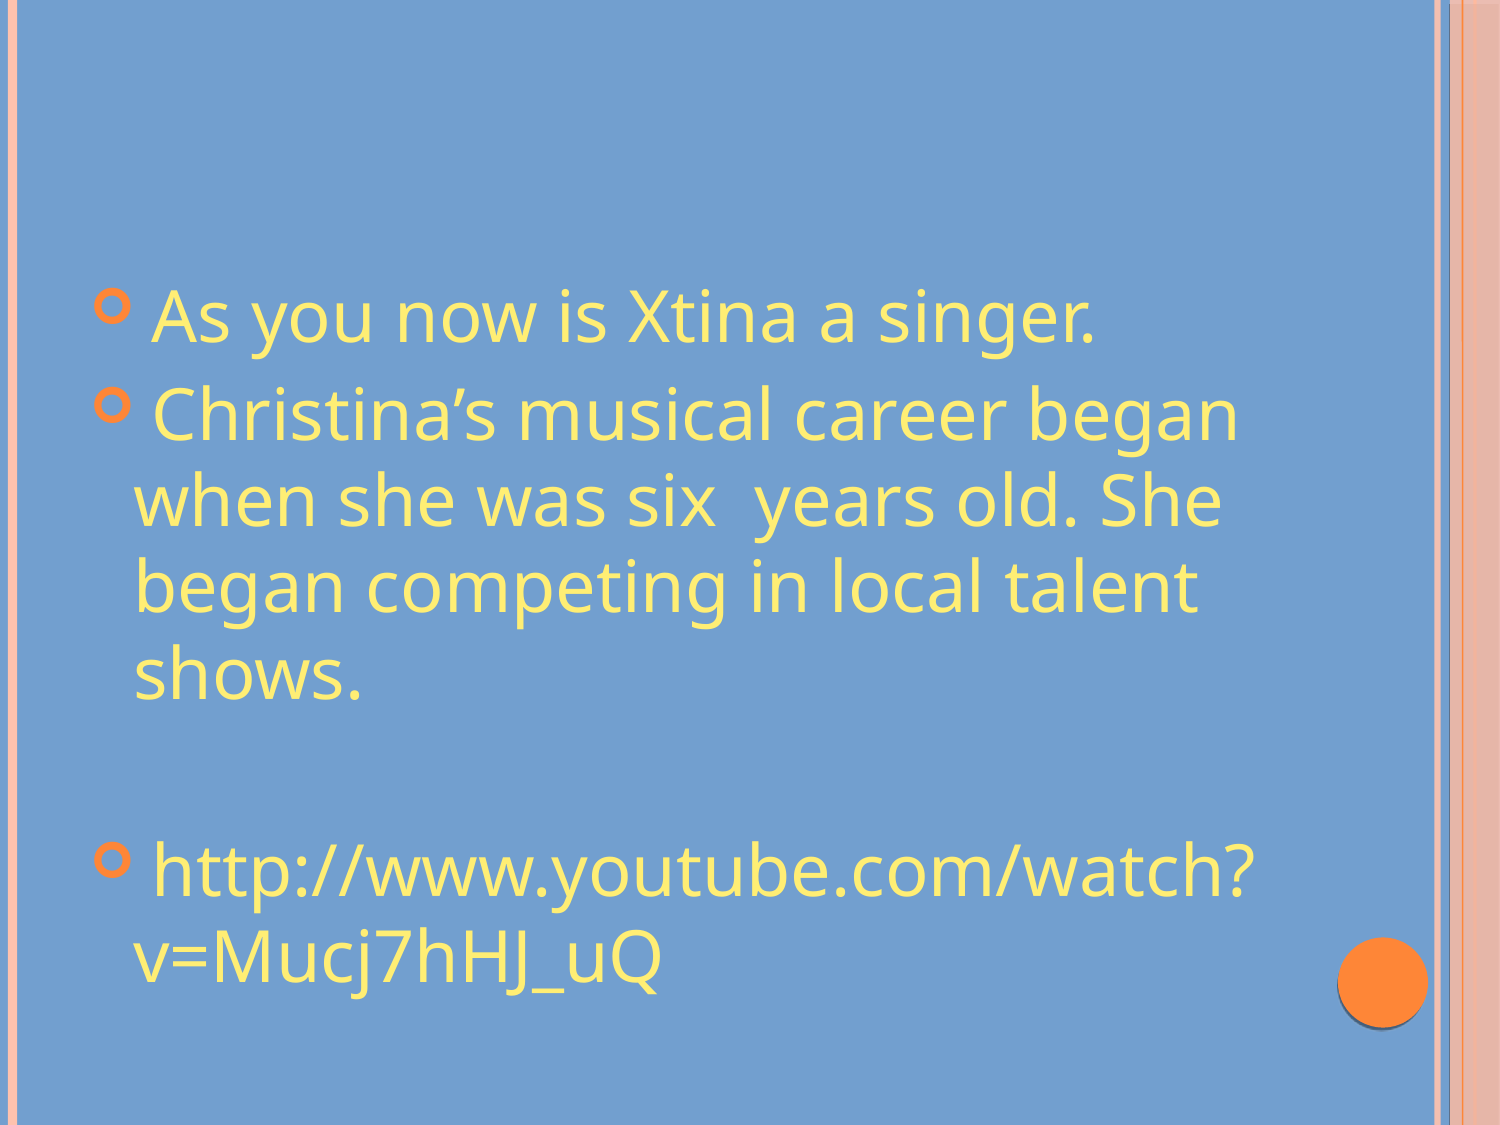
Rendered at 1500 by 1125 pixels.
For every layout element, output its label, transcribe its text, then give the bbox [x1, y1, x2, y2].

list As you now is Xtina a singer. Christina’s musical career began when she was six years old. She began competing in local talent shows. http://www.youtube.com/watch?v=Mucj7hHJ_uQ [75, 262, 1300, 1062]
